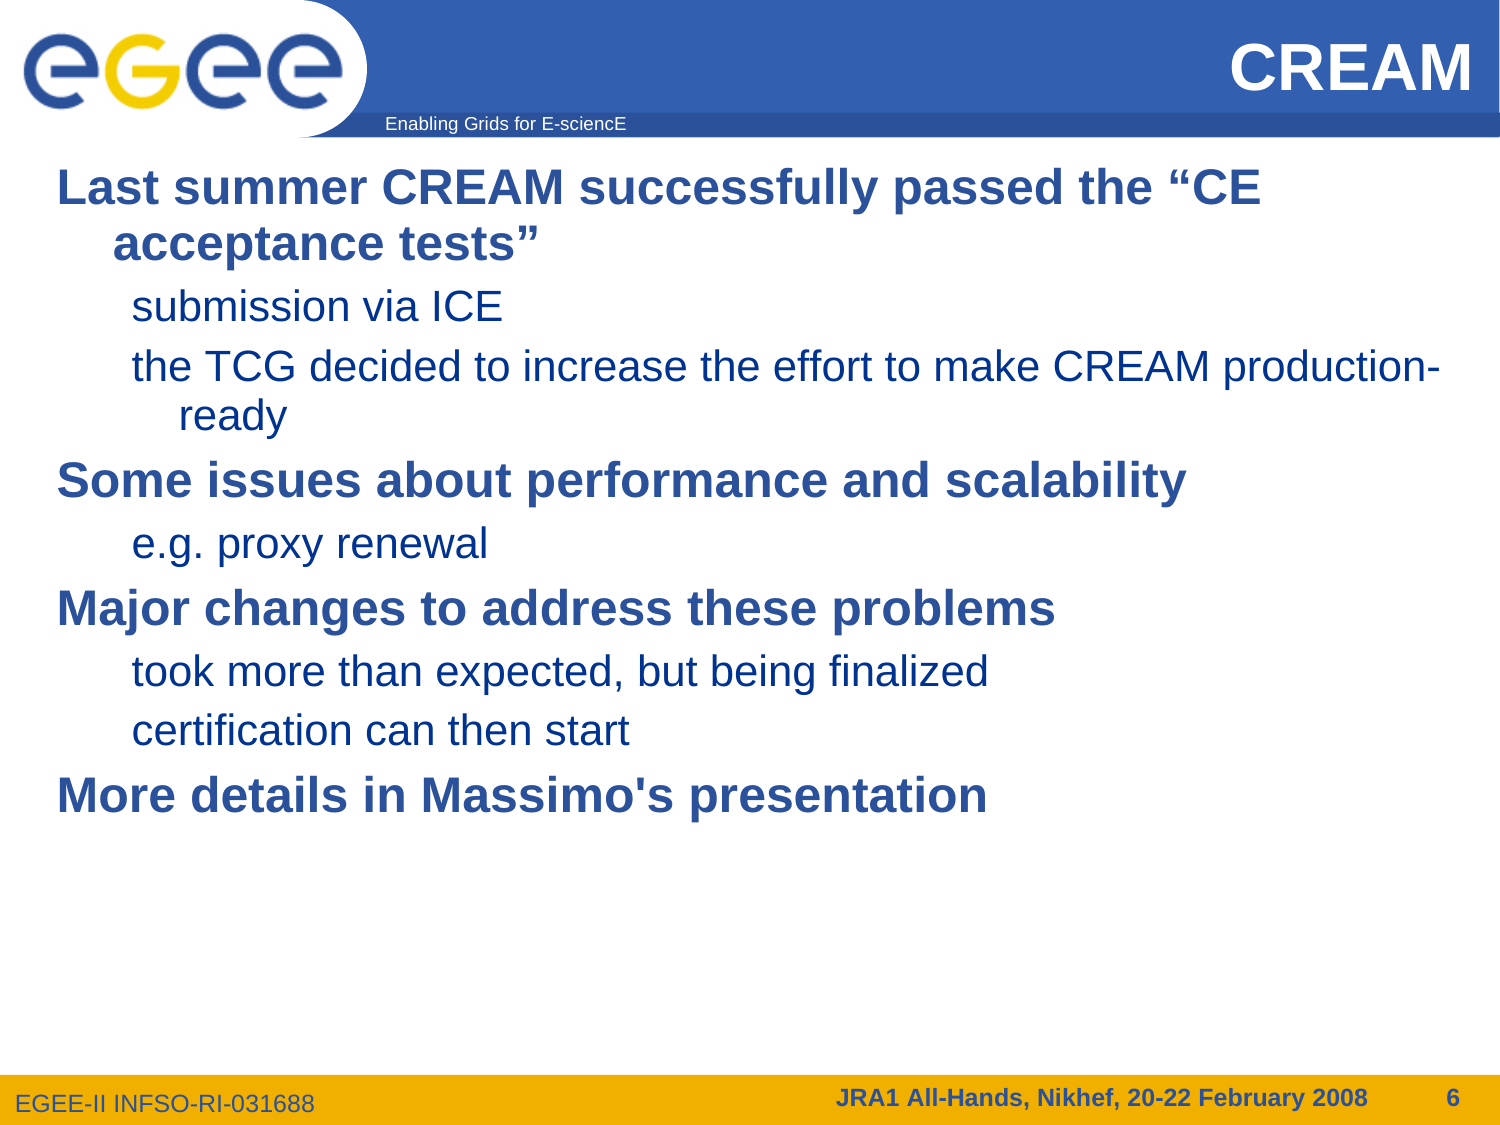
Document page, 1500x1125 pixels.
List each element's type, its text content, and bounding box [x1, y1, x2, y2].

picture [18, 30, 349, 112]
title CREAM [369, 0, 1475, 148]
list Last summer CREAM successfully passed the “CE acceptance tests” submission via ICE the TCG decided to increase the effort to make CREAM production-ready Some issues about performance and scalability e.g. proxy renewal Major changes to address these problems took more than expected, but being finalized certification can then start More details in Massimo's presentation [56, 159, 1466, 1036]
